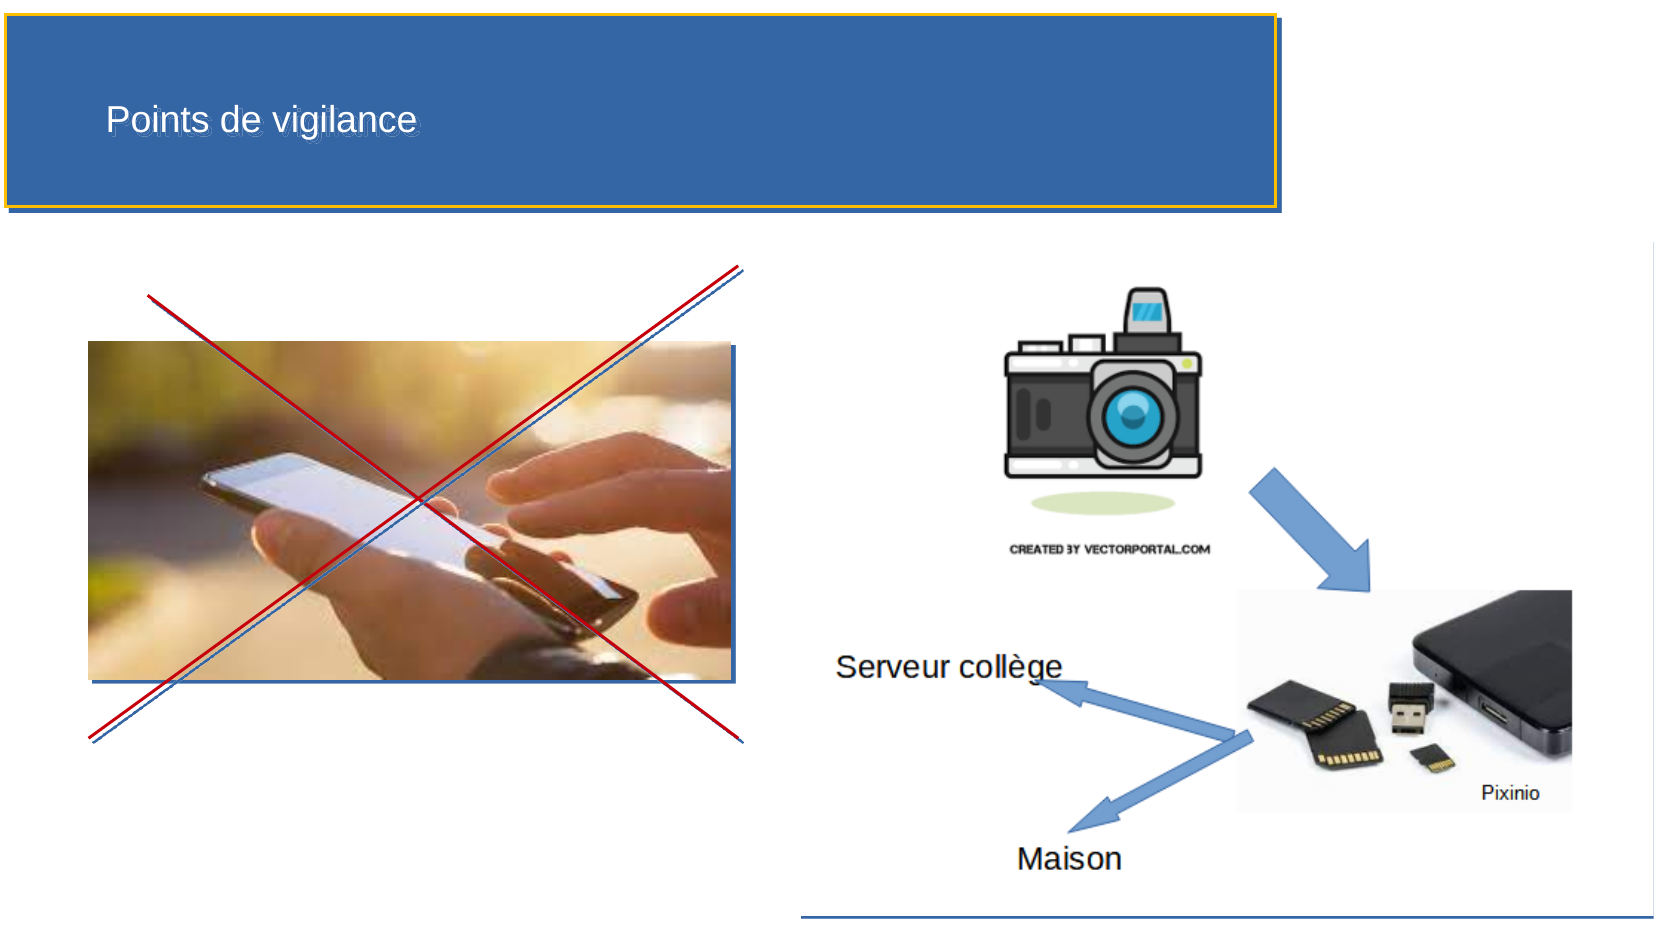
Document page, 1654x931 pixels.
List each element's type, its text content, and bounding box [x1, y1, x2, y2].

picture [173, 502, 419, 680]
picture [428, 341, 731, 680]
picture [88, 341, 413, 680]
picture [797, 238, 1654, 916]
picture [213, 341, 630, 496]
text_box Points de vigilance [90, 90, 433, 148]
picture [184, 506, 655, 680]
picture [422, 341, 643, 500]
